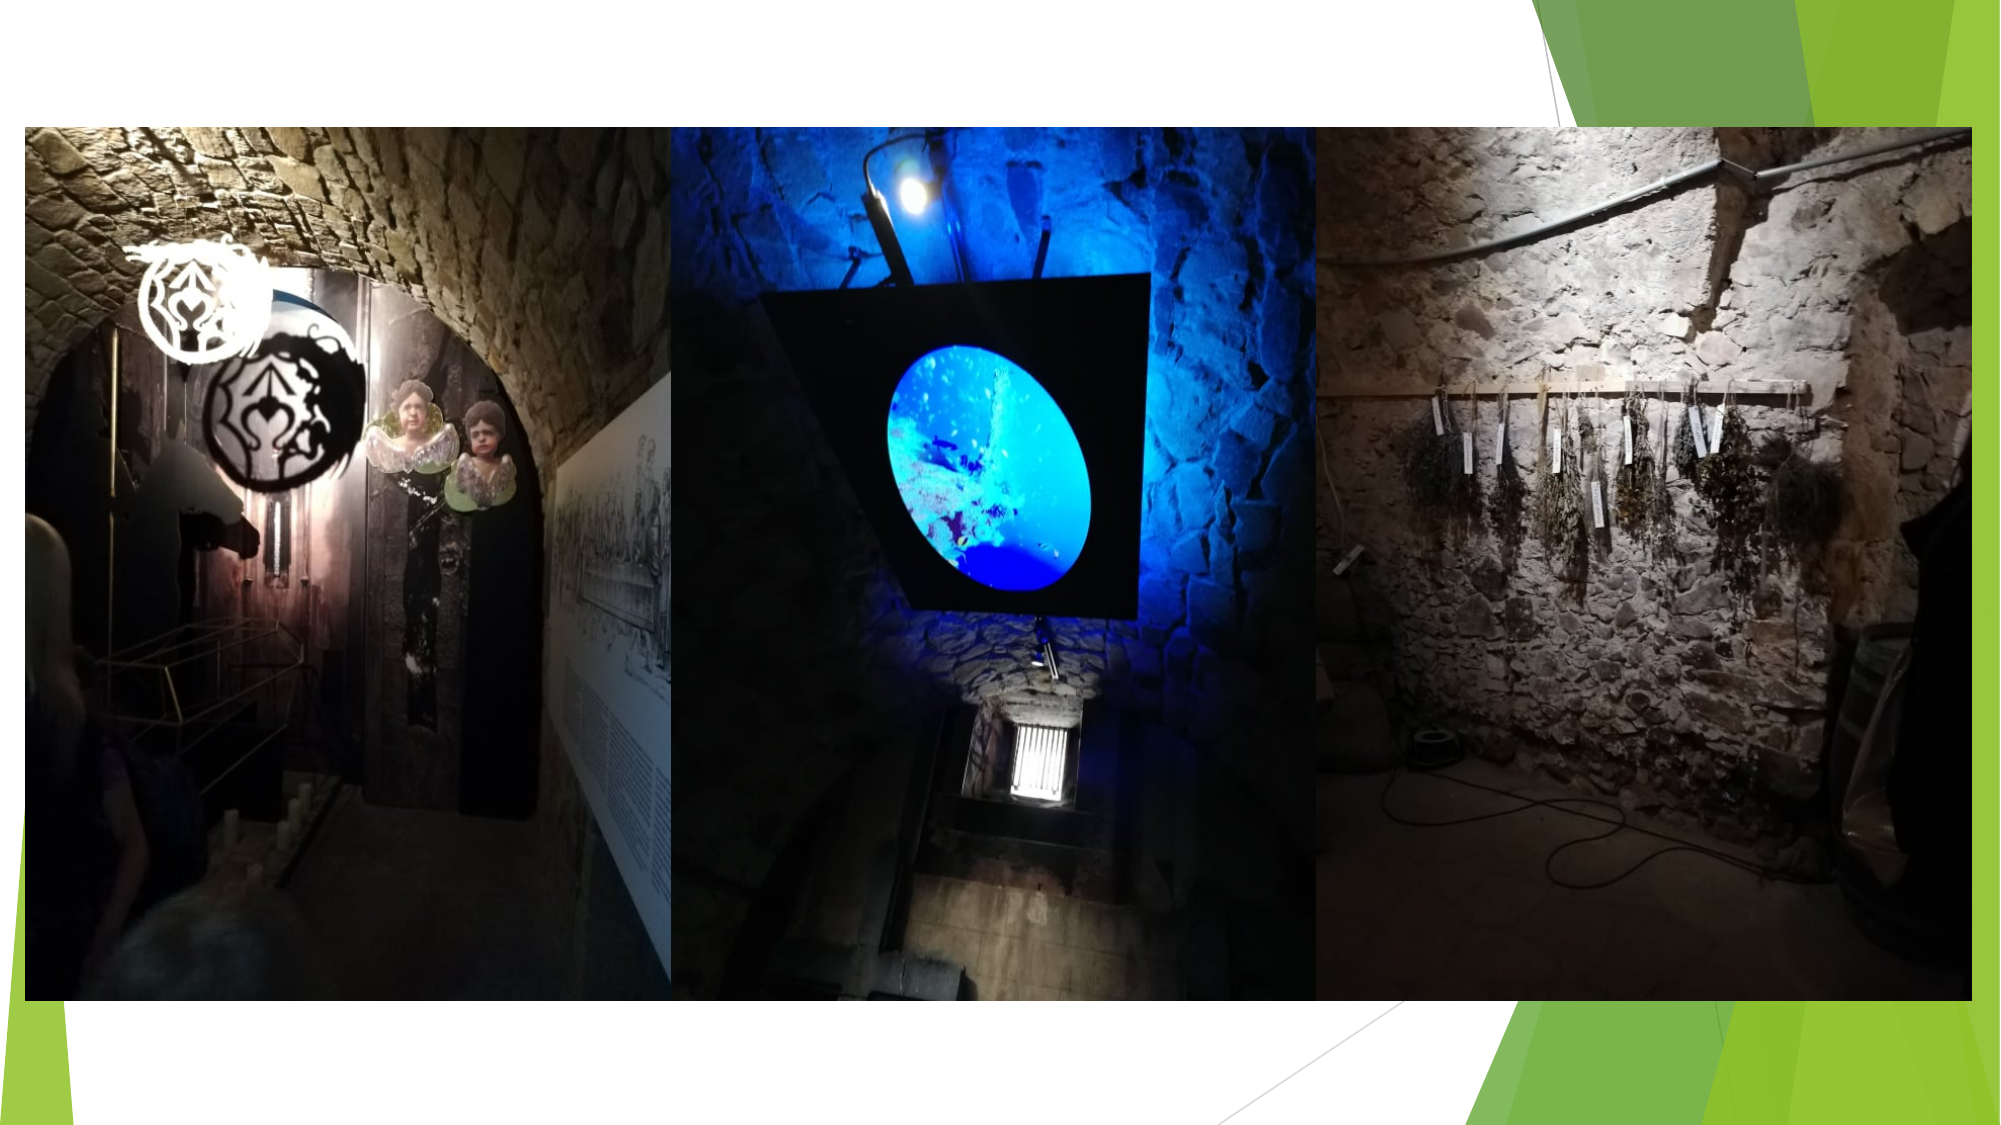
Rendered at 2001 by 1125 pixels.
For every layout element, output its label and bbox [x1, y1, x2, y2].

picture [25, 127, 1972, 1001]
